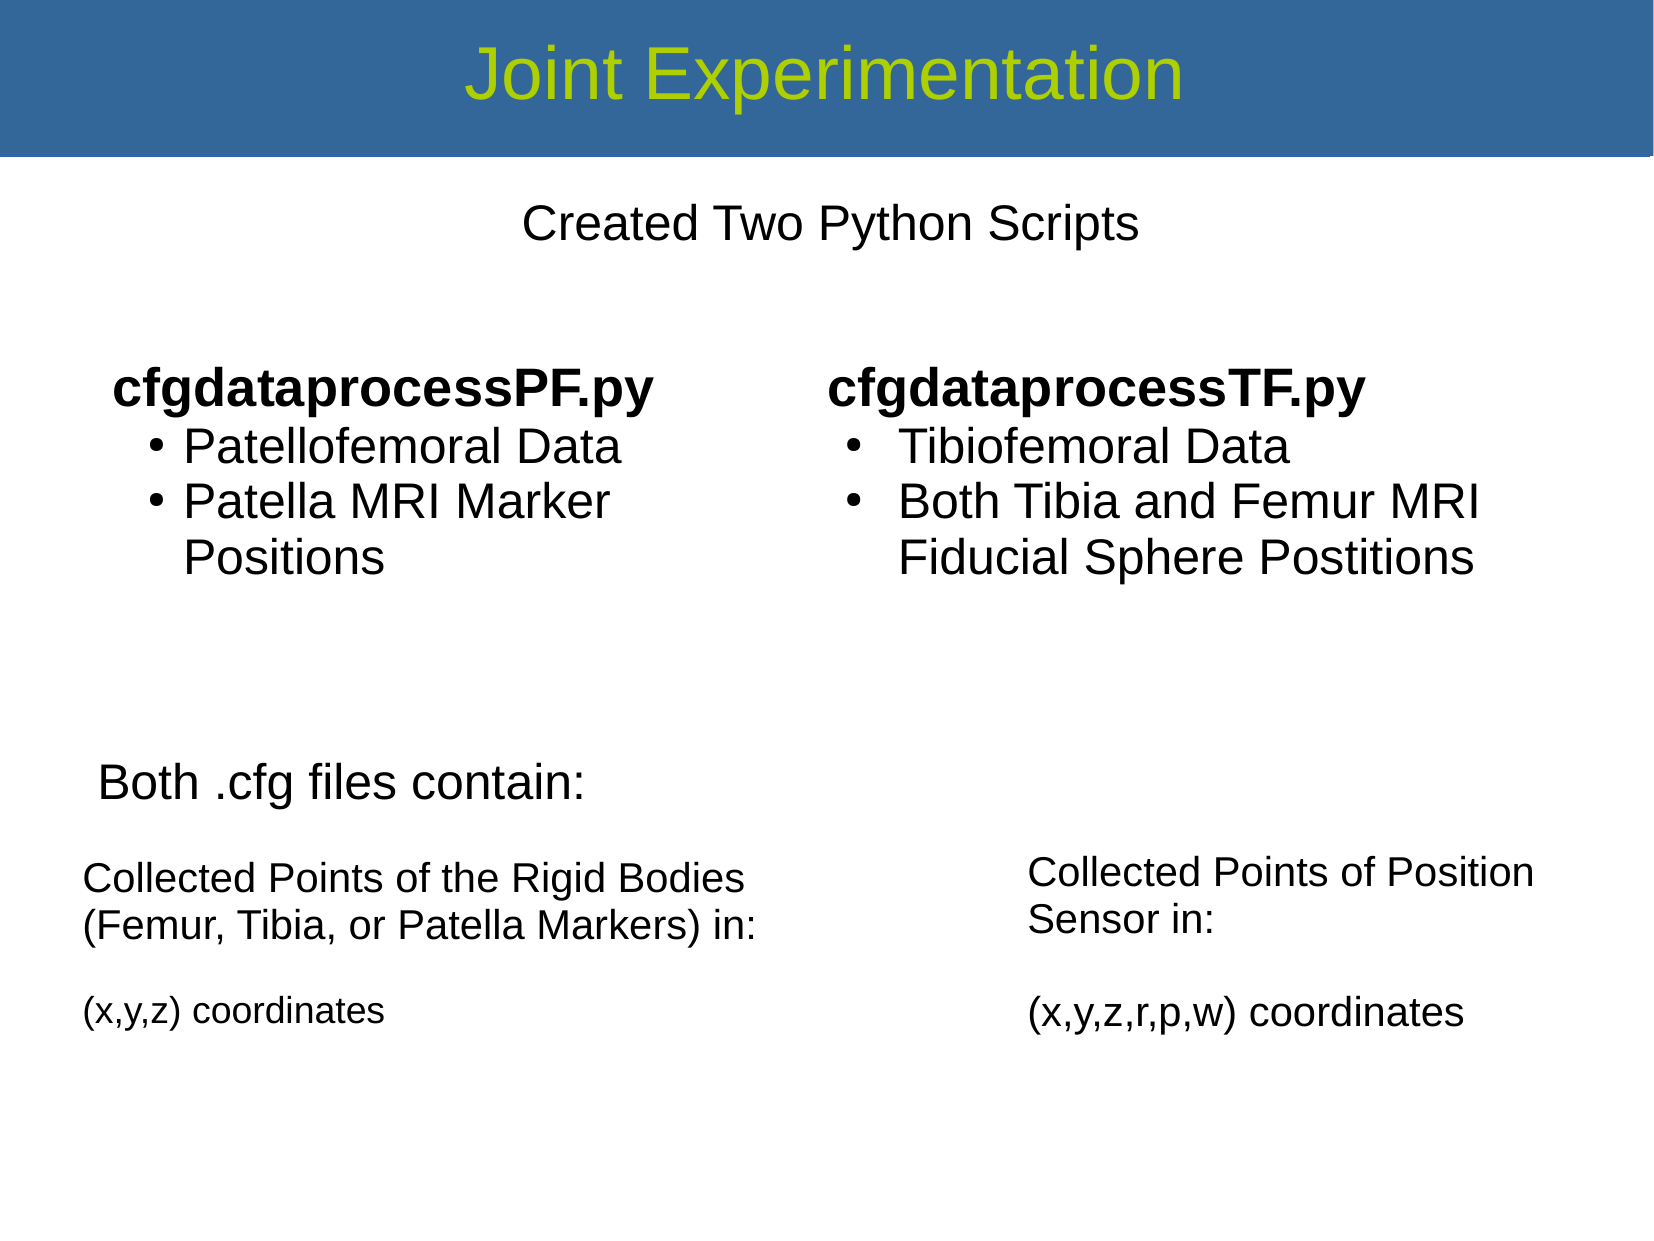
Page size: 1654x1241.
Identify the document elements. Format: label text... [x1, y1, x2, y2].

text_box Joint Experimentation [0, 24, 1651, 123]
text_box Collected Points of the Rigid Bodies (Femur, Tibia, or Patella Markers) in: (x,y,z) coordinates [60, 840, 901, 1047]
subtitle Created Two Python Scripts [86, 195, 1576, 251]
text_box cfgdataprocessTF.py Tibiofemoral Data Both Tibia and Femur MRI Fiducial Sphere Postitions [804, 342, 1576, 601]
text_box Both .cfg files contain: [75, 739, 766, 826]
text_box [0, 0, 1654, 156]
text_box Collected Points of Position Sensor in: (x,y,z,r,p,w) coordinates [1005, 834, 1606, 1051]
text_box cfgdataprocessPF.py Patellofemoral Data Patella MRI Marker Positions [90, 342, 765, 601]
